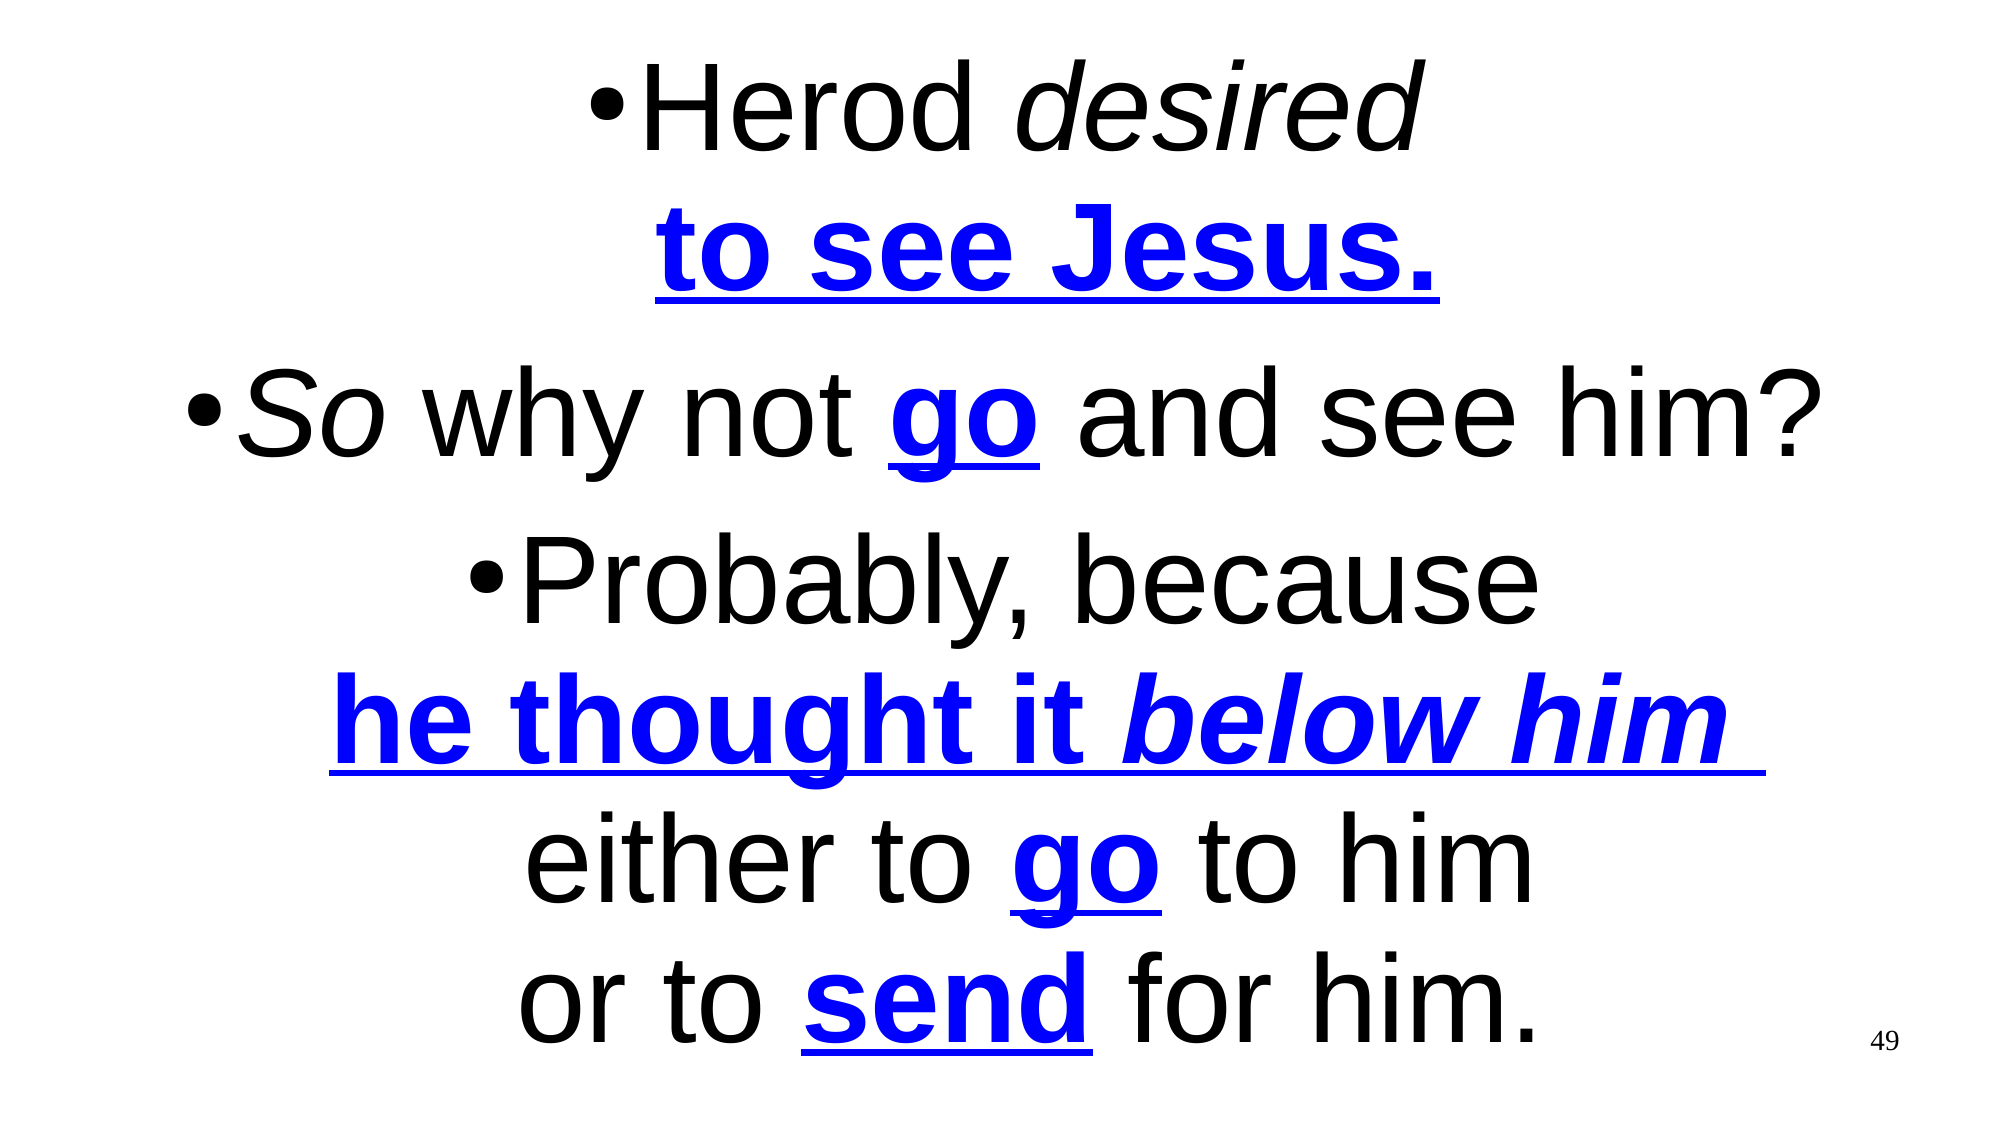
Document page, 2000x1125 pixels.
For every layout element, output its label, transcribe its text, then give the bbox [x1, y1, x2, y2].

list Herod desired to see Jesus. So why not go and see him? Probably, because he thought it below him either to go to him or to send for him. [37, 37, 1988, 1088]
